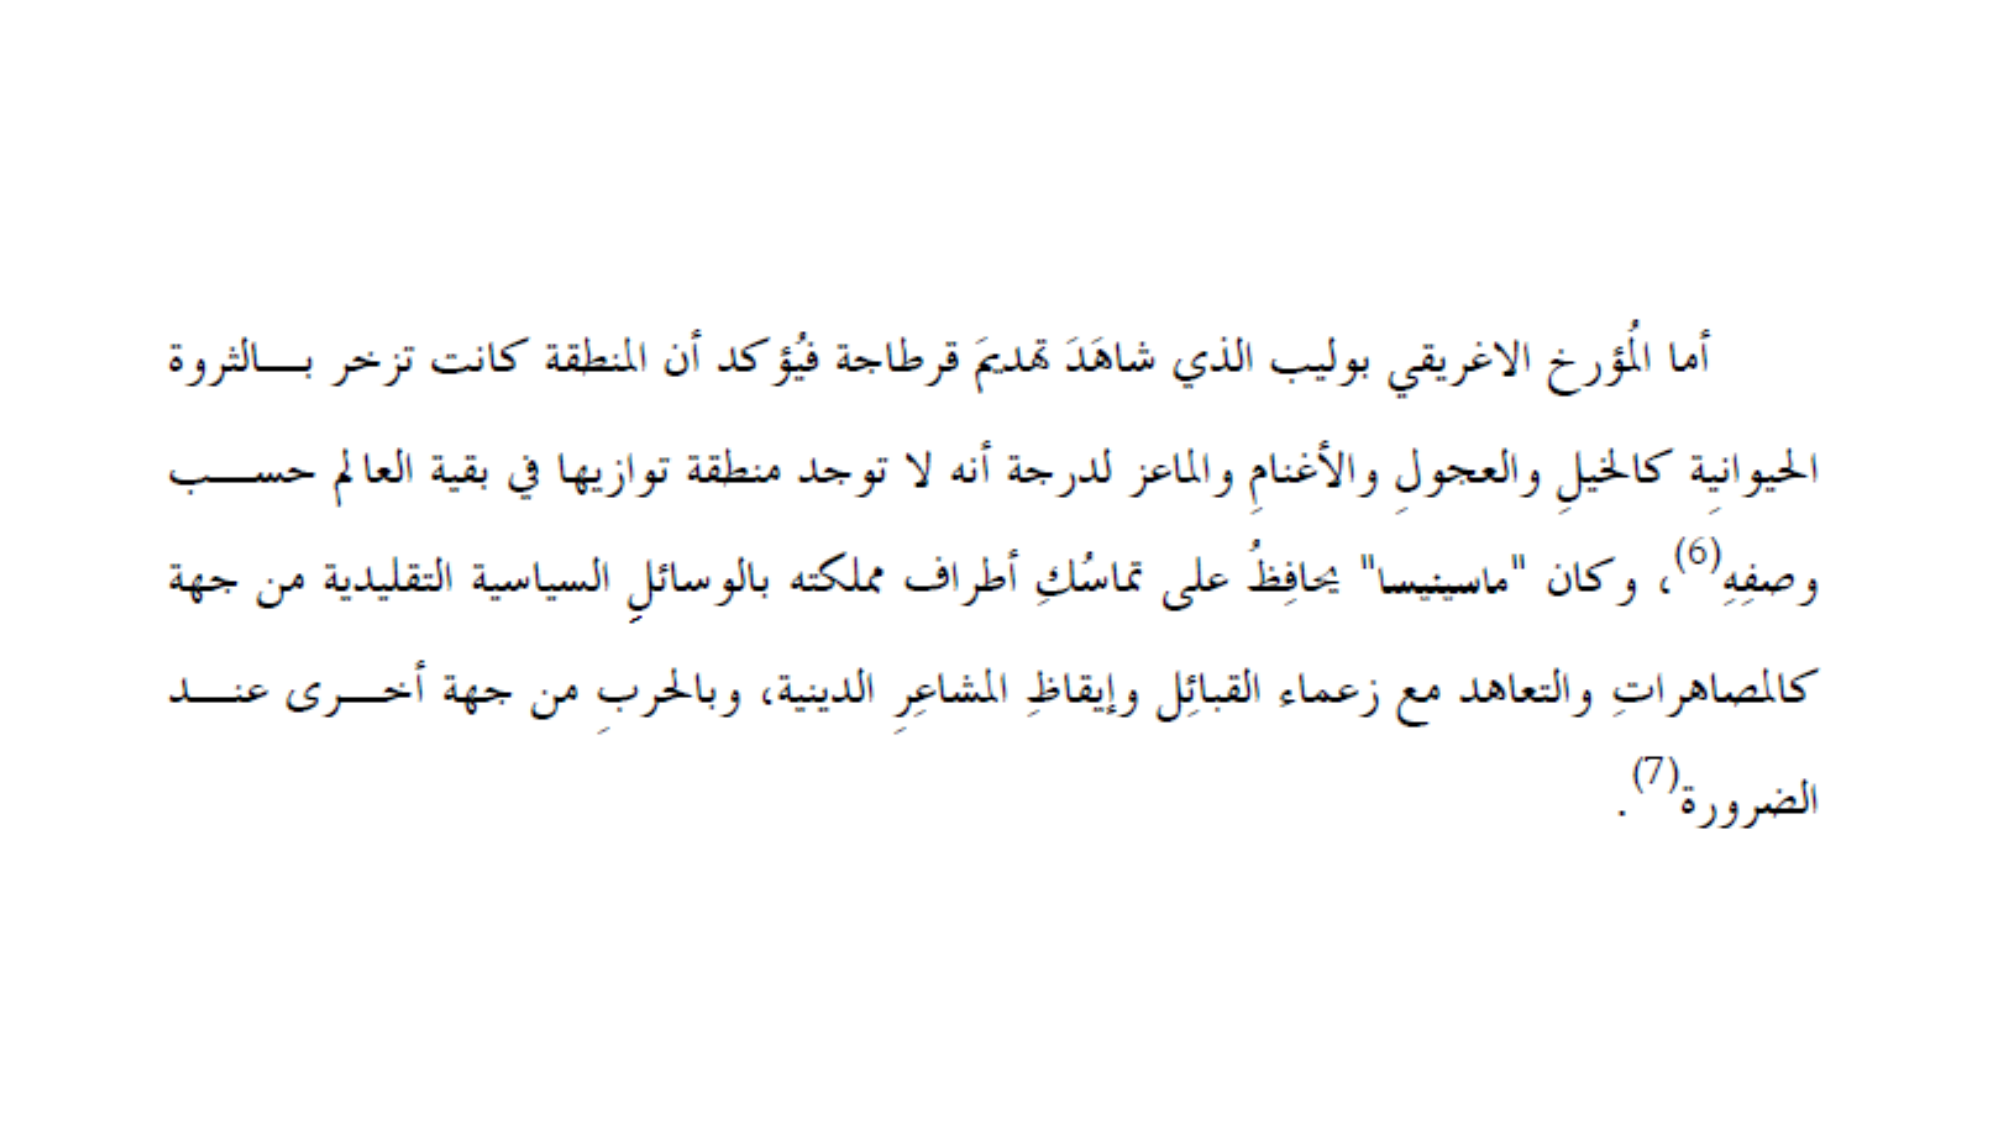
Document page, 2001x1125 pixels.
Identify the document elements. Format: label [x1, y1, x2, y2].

picture [109, 293, 1891, 901]
